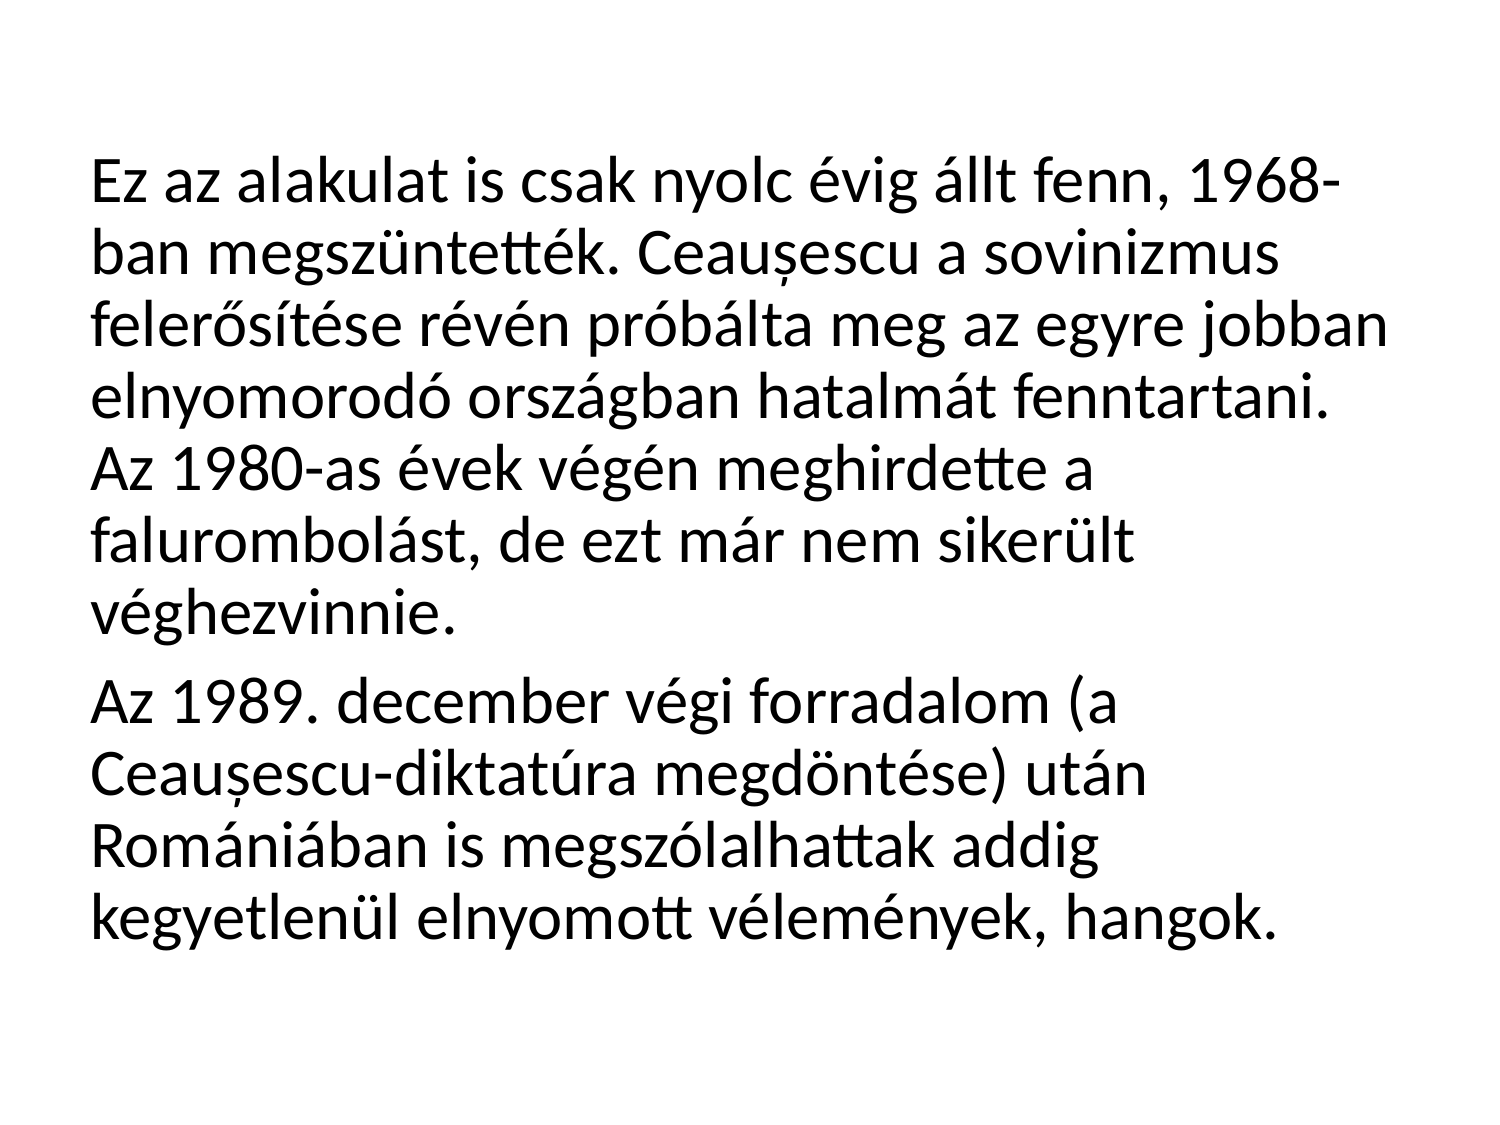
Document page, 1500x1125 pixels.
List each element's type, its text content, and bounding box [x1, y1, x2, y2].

list Ez az alakulat is csak nyolc évig állt fenn, 1968-ban megszüntették. Ceaușescu a sovinizmus felerősítése révén próbálta meg az egyre jobban elnyomorodó országban hatalmát fenntartani. Az 1980-as évek végén meghirdette a falurombolást, de ezt már nem sikerült véghezvinnie. Az 1989. december végi forradalom (a Ceaușescu-diktatúra megdöntése) után Romániában is megszólalhattak addig kegyetlenül elnyomott vélemények, hangok. [75, 137, 1426, 1005]
